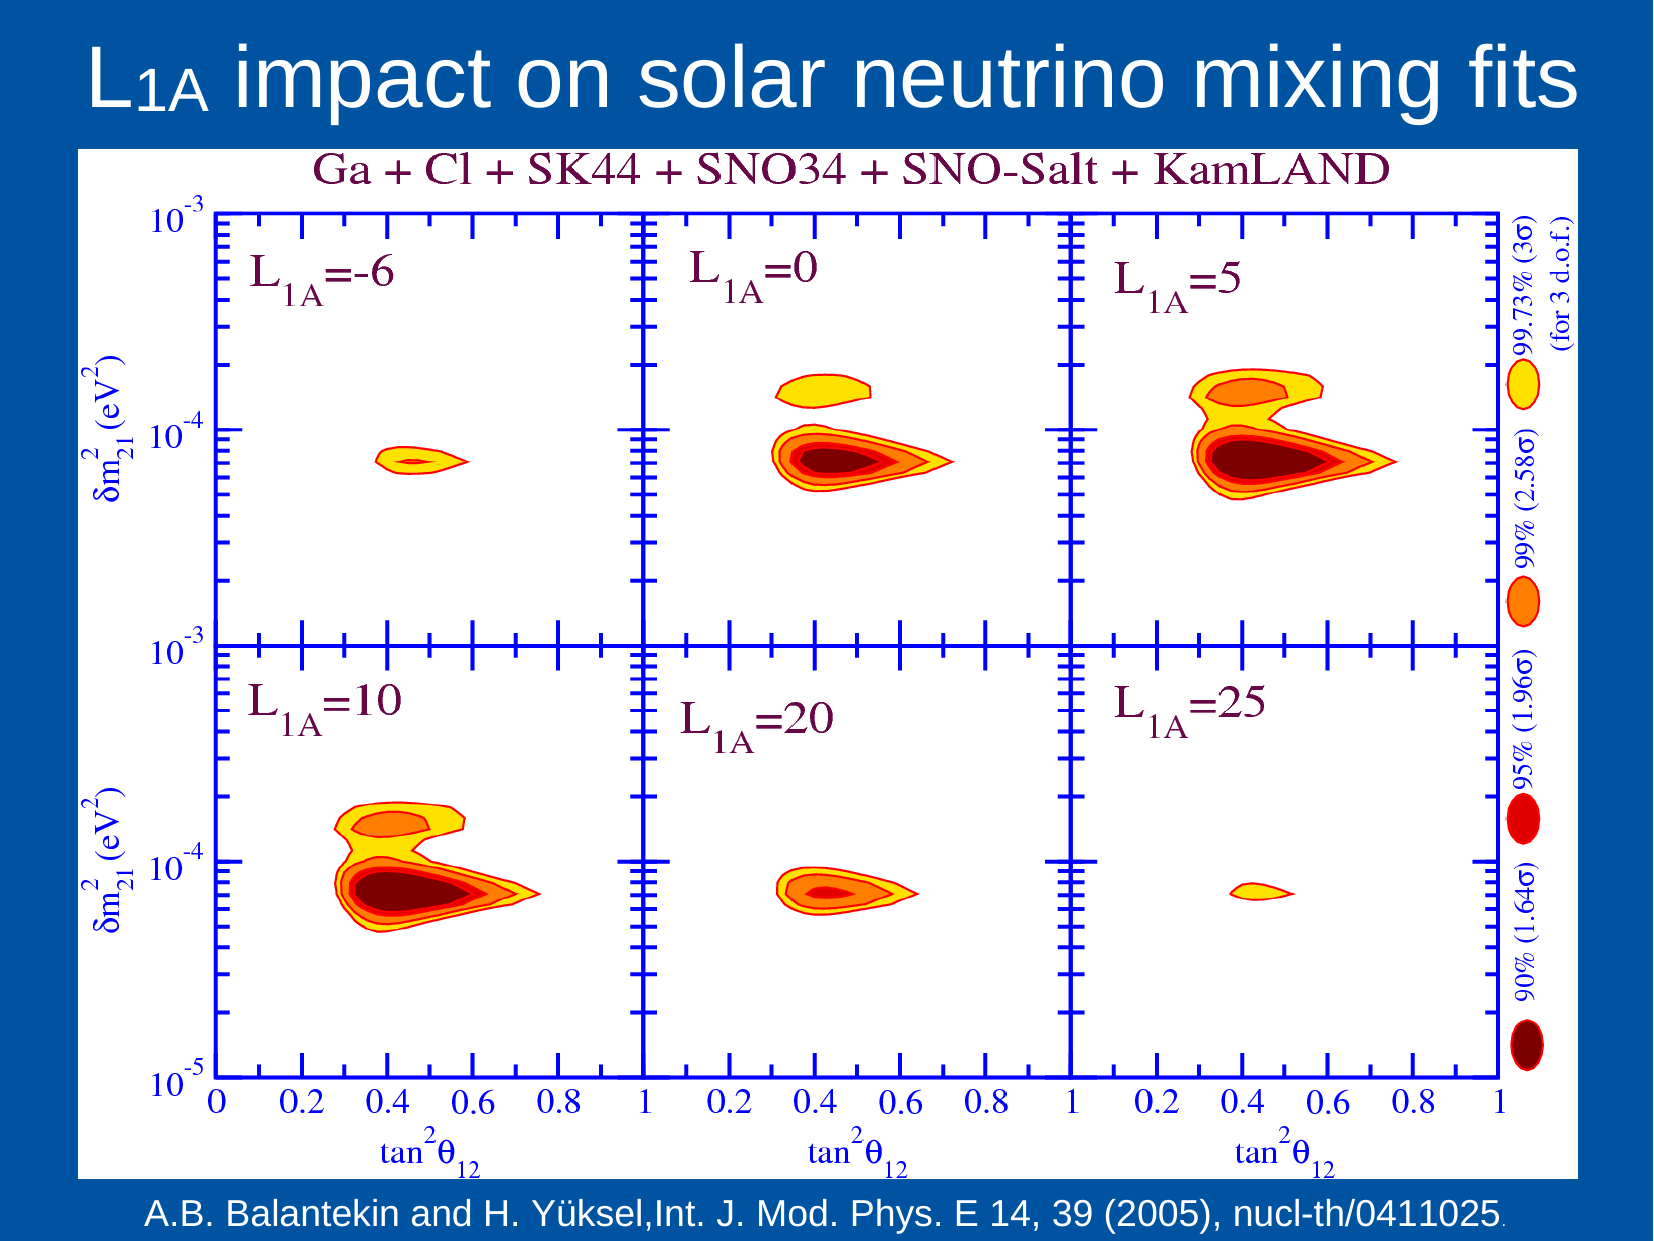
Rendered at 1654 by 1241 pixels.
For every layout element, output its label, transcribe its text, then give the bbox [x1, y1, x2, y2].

text_box L1A impact on solar neutrino mixing fits [45, 20, 1623, 154]
picture [78, 154, 1578, 1179]
text_box A.B. Balantekin and H. Yüksel,Int. J. Mod. Phys. E 14, 39 (2005), nucl-th/0411025. [126, 1181, 1574, 1241]
